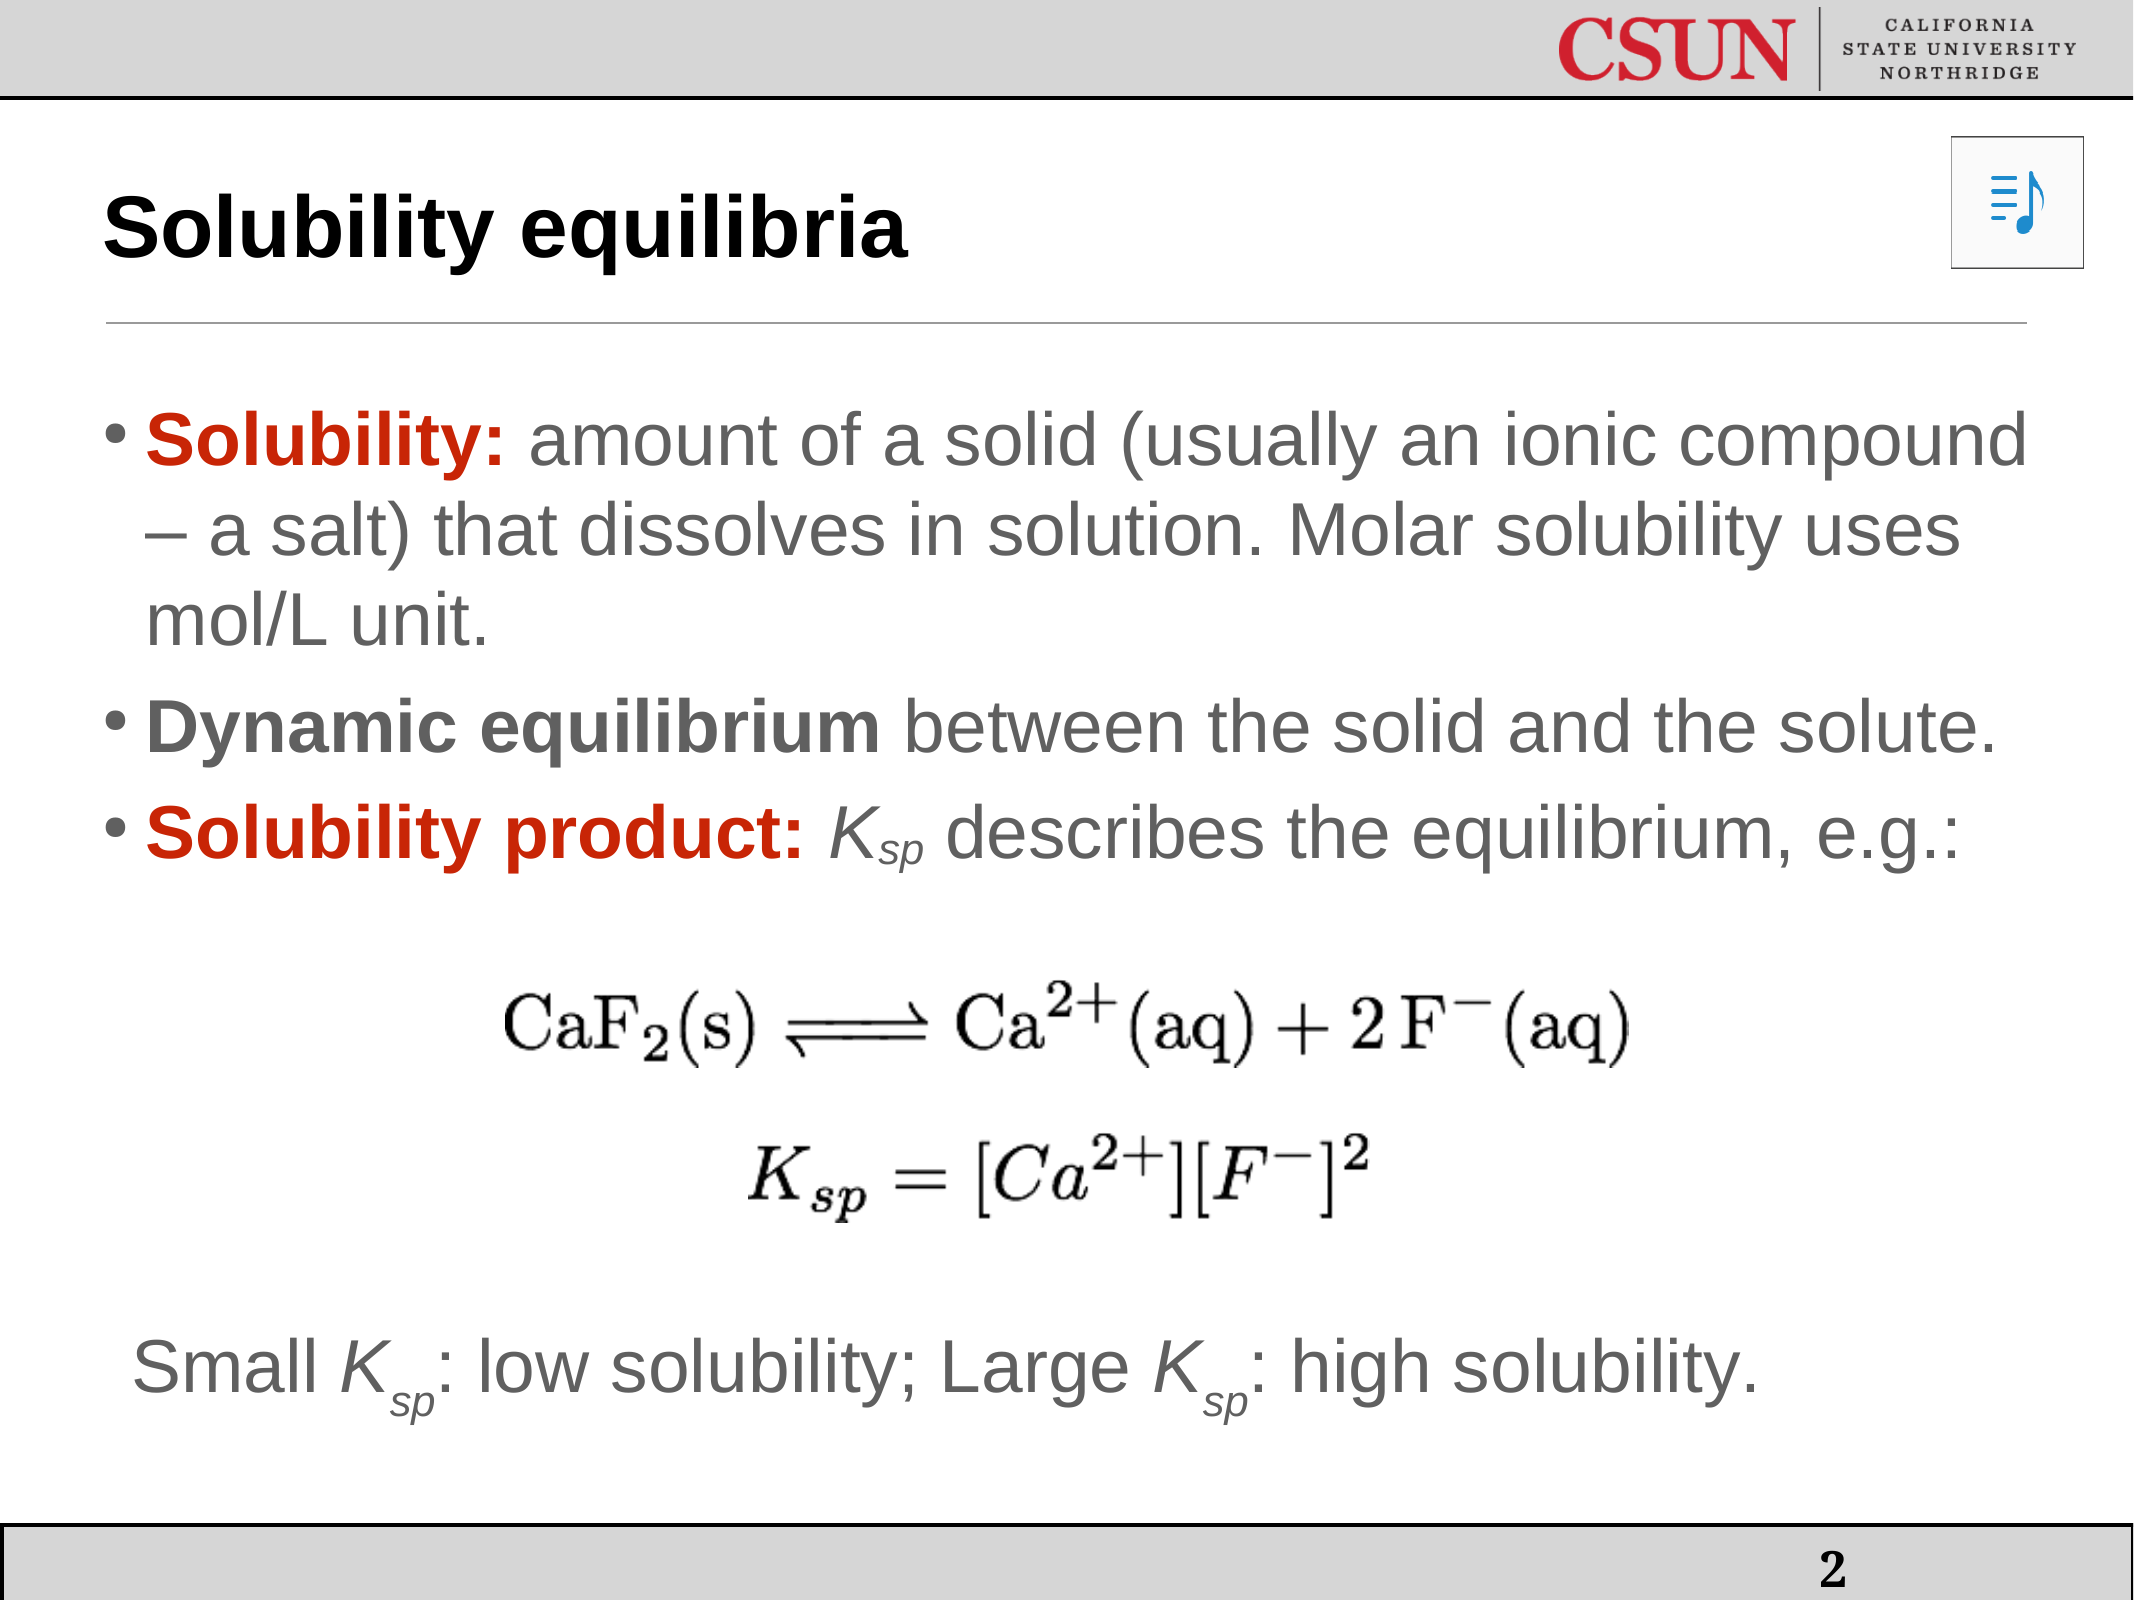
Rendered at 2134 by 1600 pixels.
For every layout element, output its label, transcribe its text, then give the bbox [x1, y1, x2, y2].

title Solubility equilibria [93, 104, 2040, 284]
picture [748, 1132, 1370, 1223]
text_box [1950, 135, 2085, 271]
list Small Ksp: low solubility; Large Ksp: high solubility. [79, 1308, 2026, 1444]
picture [1559, 7, 2076, 91]
picture [505, 979, 1629, 1068]
list Solubility: amount of a solid (usually an ionic compound – a salt) that dissolves in solution. Molar solubility uses mol/L unit. Dynamic equilibrium between the solid and the solute. Solubility product: Ksp describes the equilibrium, e.g.: [93, 382, 2040, 1035]
